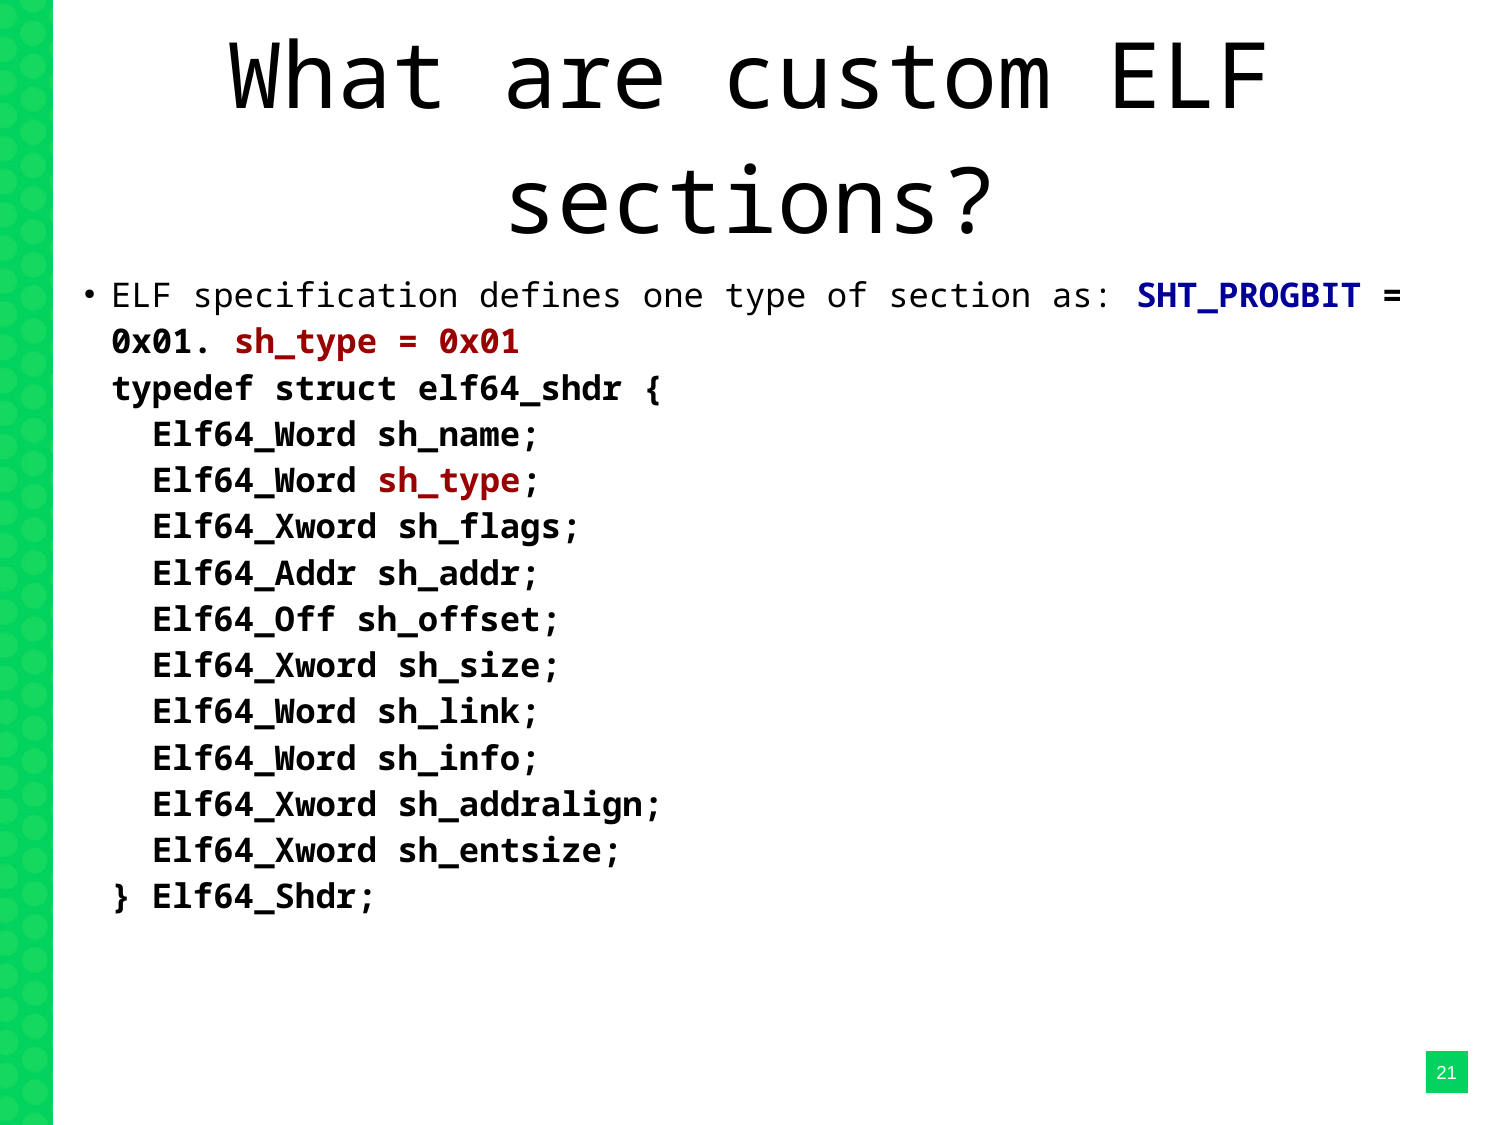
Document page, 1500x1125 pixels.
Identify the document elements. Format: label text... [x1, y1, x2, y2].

picture [0, 0, 53, 1125]
text_box <number> [1425, 1051, 1468, 1094]
list ELF specification defines one type of section as: SHT_PROGBIT = 0x01. sh_type = 0x01 typedef struct elf64_shdr { Elf64_Word sh_name; Elf64_Word sh_type; Elf64_Xword sh_flags; Elf64_Addr sh_addr; Elf64_Off sh_offset; Elf64_Xword sh_size; Elf64_Word sh_link; Elf64_Word sh_info; Elf64_Xword sh_addralign; Elf64_Xword sh_entsize; } Elf64_Shdr; [75, 271, 1426, 924]
title What are custom ELF sections? [75, 13, 1426, 259]
